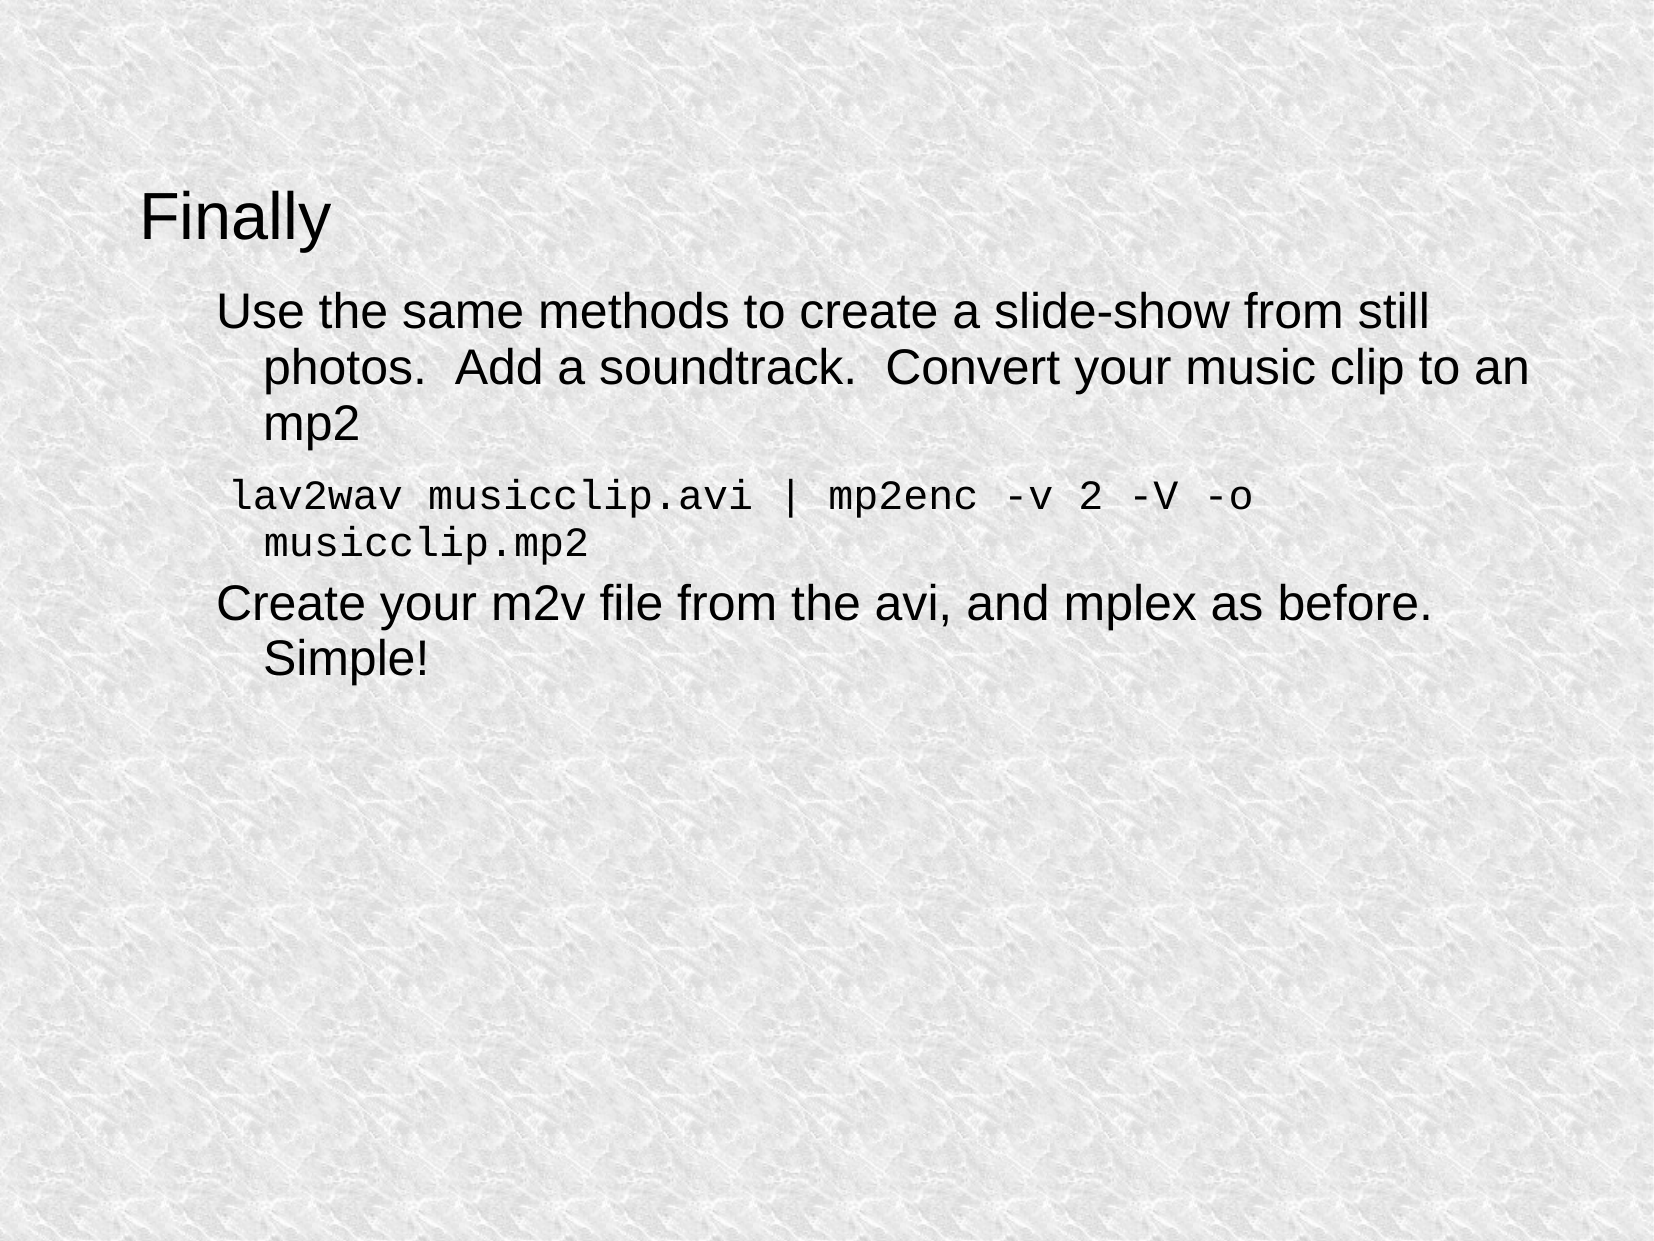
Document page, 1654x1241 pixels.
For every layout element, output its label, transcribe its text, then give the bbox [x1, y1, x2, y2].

list Finally Use the same methods to create a slide-show from still photos. Add a soundtrack. Convert your music clip to an mp2 lav2wav musicclip.avi | mp2enc -v 2 -V -o musicclip.mp2 Create your m2v file from the avi, and mplex as before. Simple! [121, 99, 1534, 1128]
picture [0, 0, 1654, 1241]
